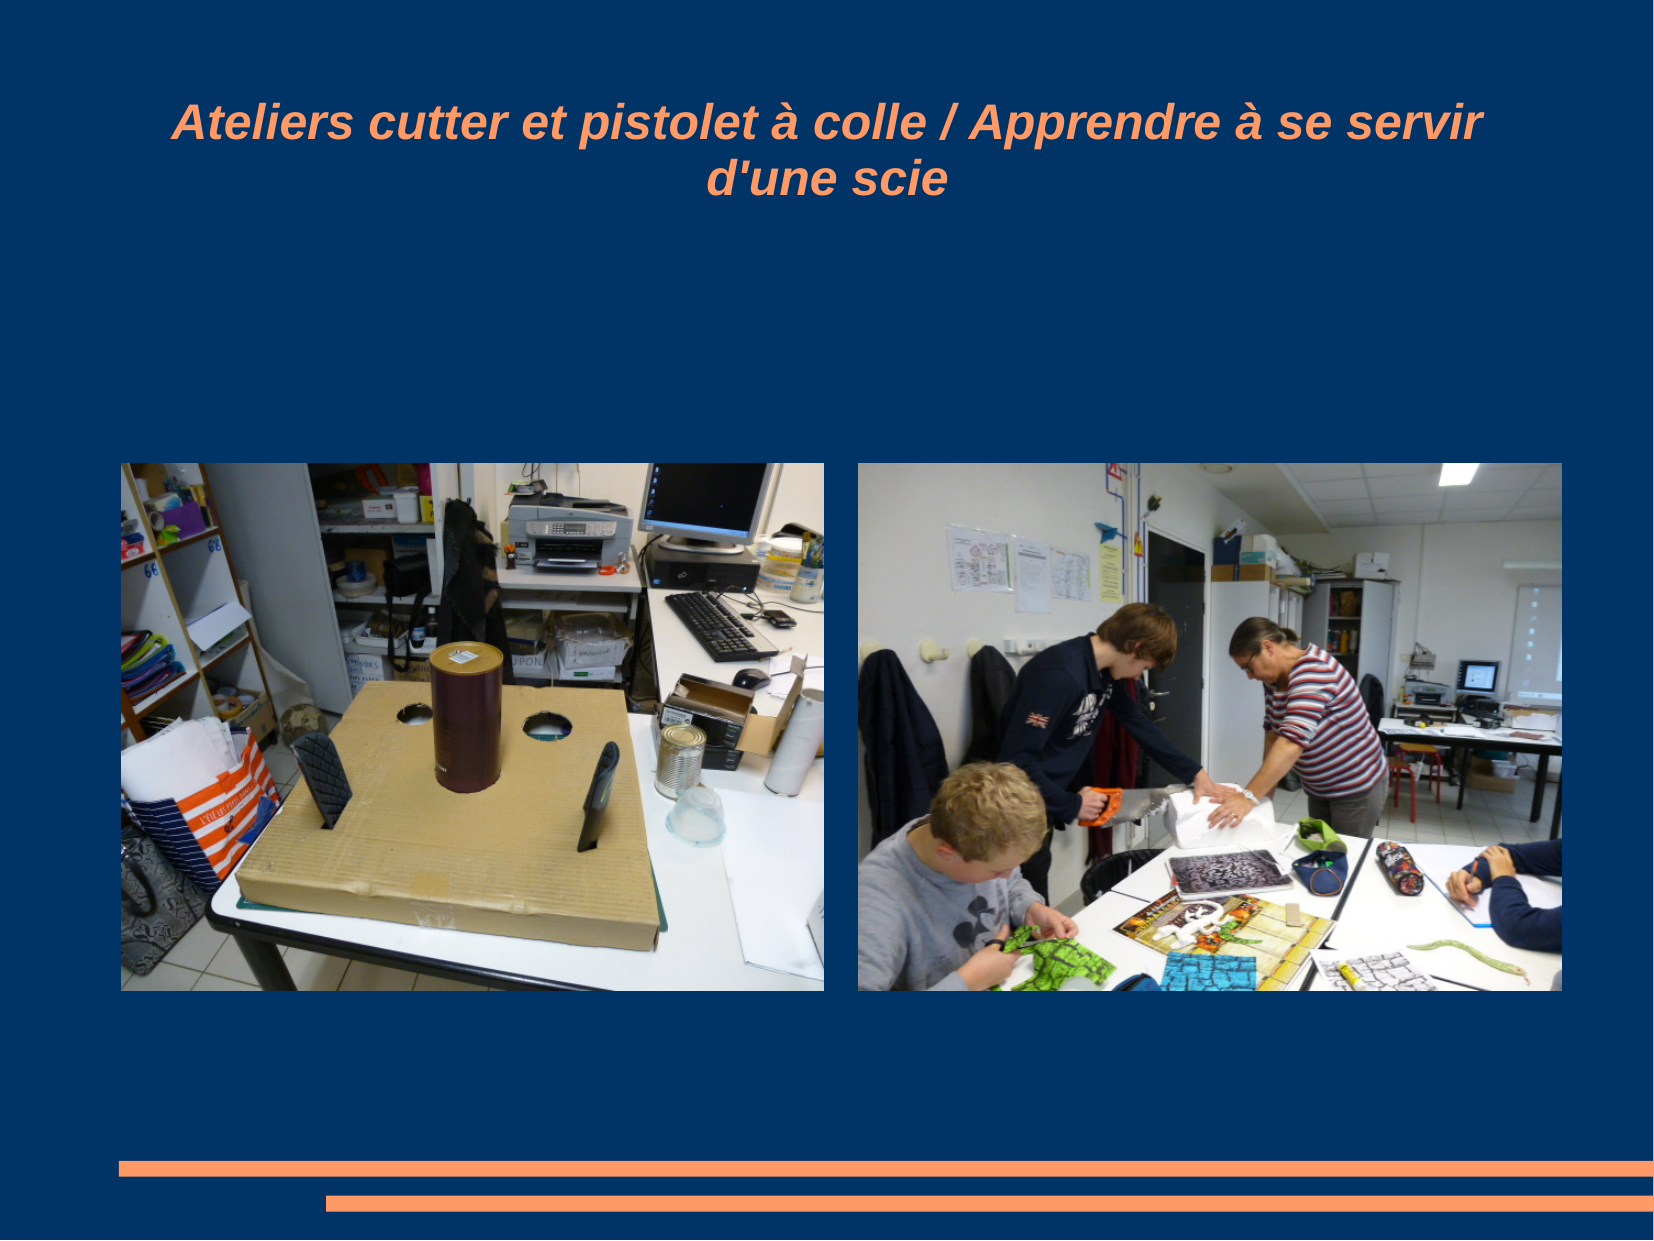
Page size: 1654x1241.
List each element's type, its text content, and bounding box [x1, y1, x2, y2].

picture [121, 463, 824, 991]
picture [858, 463, 1562, 991]
title Ateliers cutter et pistolet à colle / Apprendre à se servir d'une scie [121, 46, 1534, 254]
